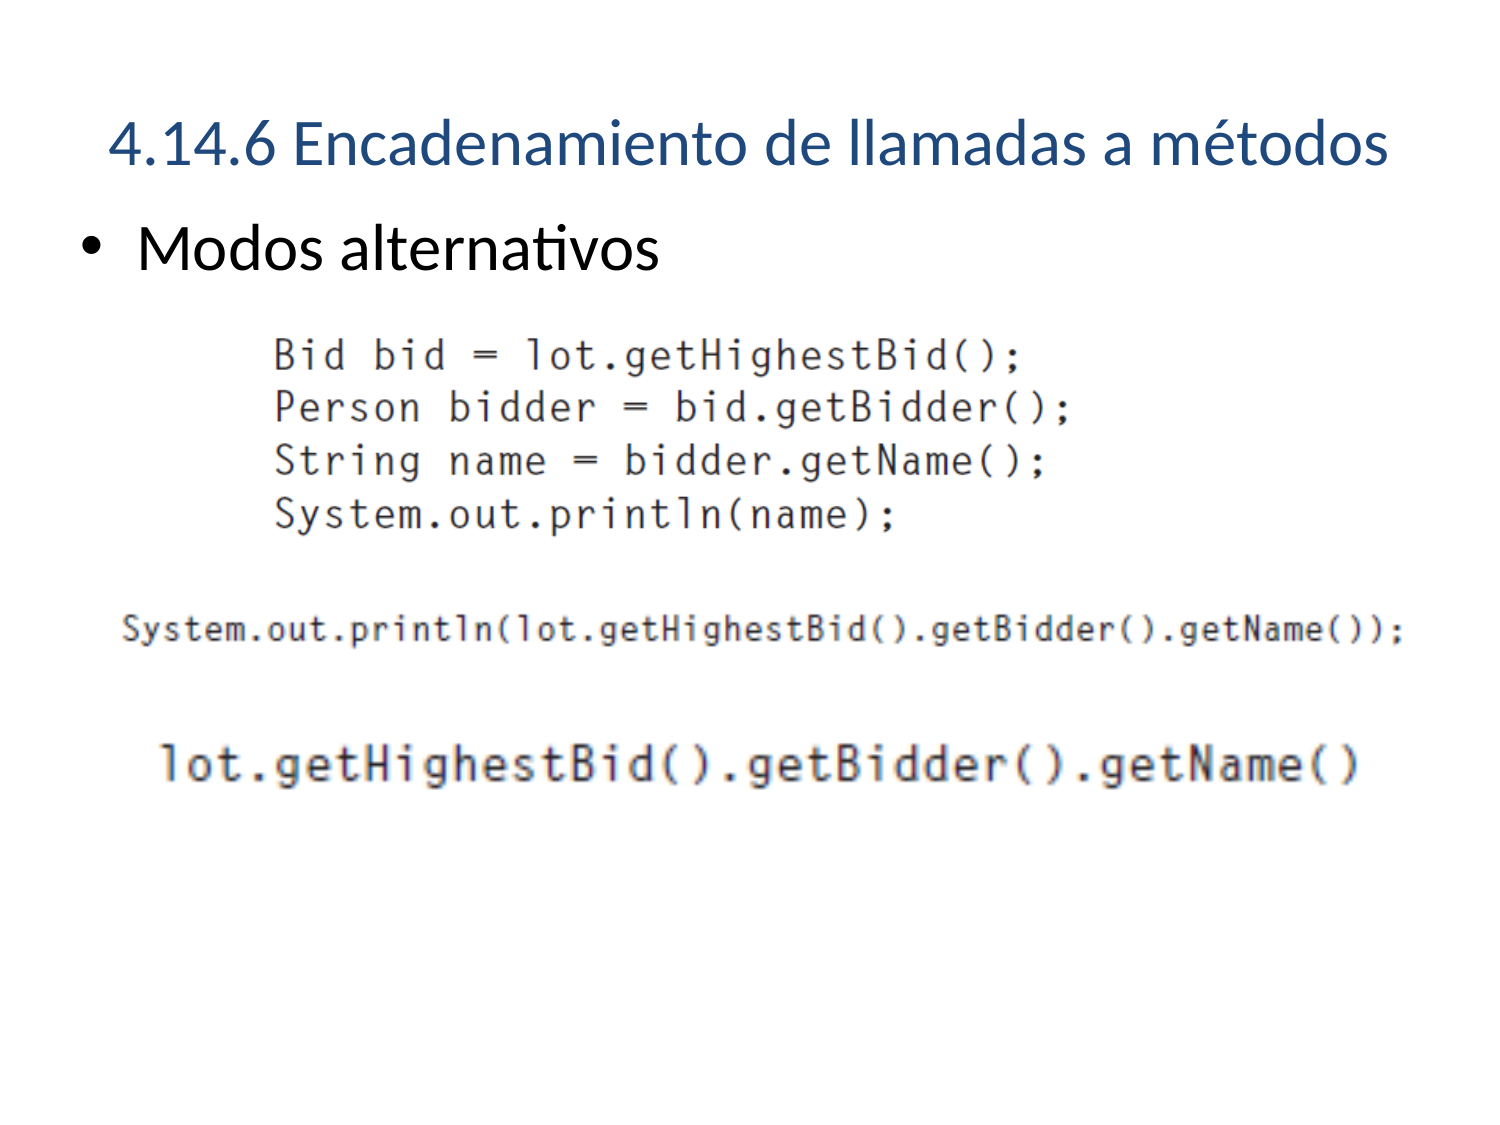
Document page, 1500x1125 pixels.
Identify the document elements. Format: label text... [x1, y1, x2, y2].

list Modos alternativos [64, 196, 1415, 332]
picture [253, 326, 1104, 563]
picture [135, 716, 1394, 823]
title 4.14.6 Encadenamiento de llamadas a métodos [75, 45, 1426, 233]
picture [85, 584, 1438, 681]
